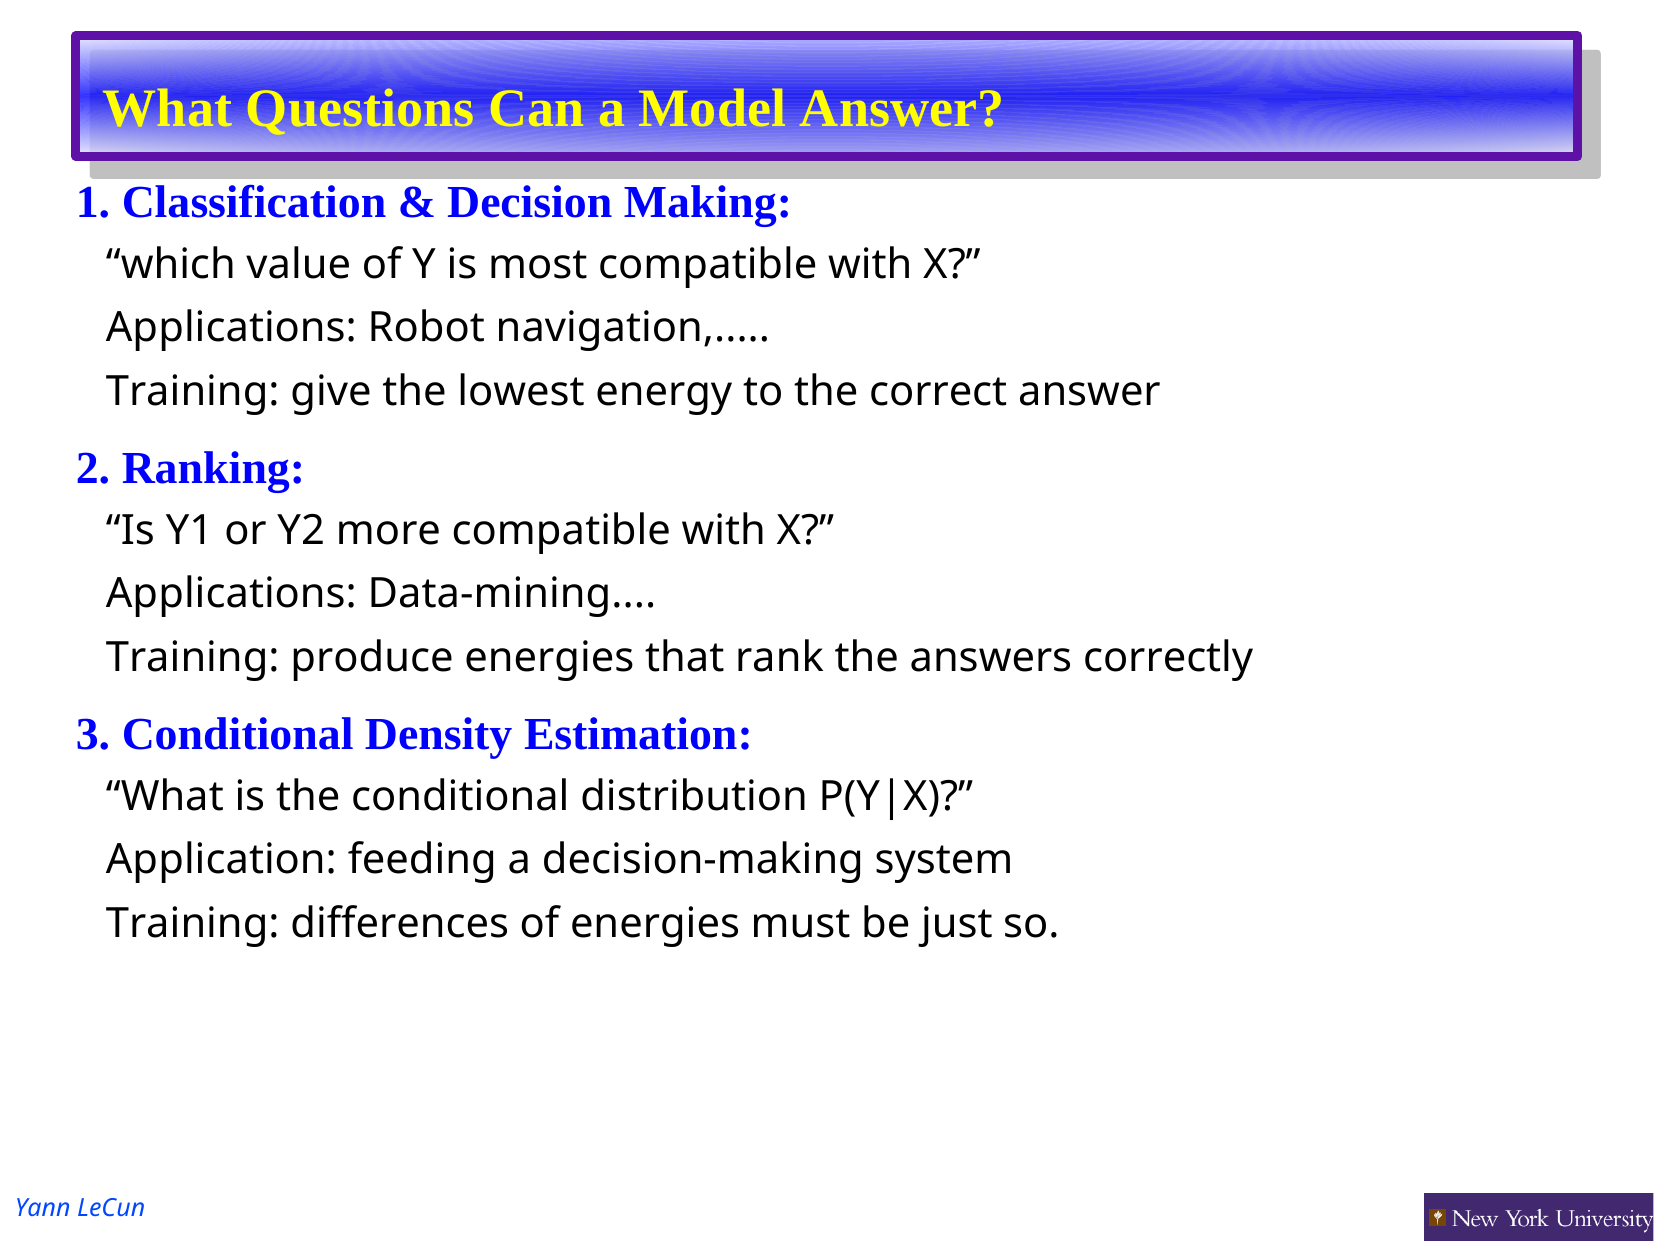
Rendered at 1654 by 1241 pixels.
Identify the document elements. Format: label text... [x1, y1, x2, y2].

list 1. Classification & Decision Making: “which value of Y is most compatible with X?” Applications: Robot navigation,..... Training: give the lowest energy to the correct answer 2. Ranking: “Is Y1 or Y2 more compatible with X?” Applications: Data-mining.... Training: produce energies that rank the answers correctly 3. Conditional Density Estimation: “What is the conditional distribution P(Y|X)?” Application: feeding a decision-making system Training: differences of energies must be just so. [75, 176, 1597, 1218]
title What Questions Can a Model Answer? [75, 35, 1578, 157]
picture [1424, 1193, 1654, 1241]
